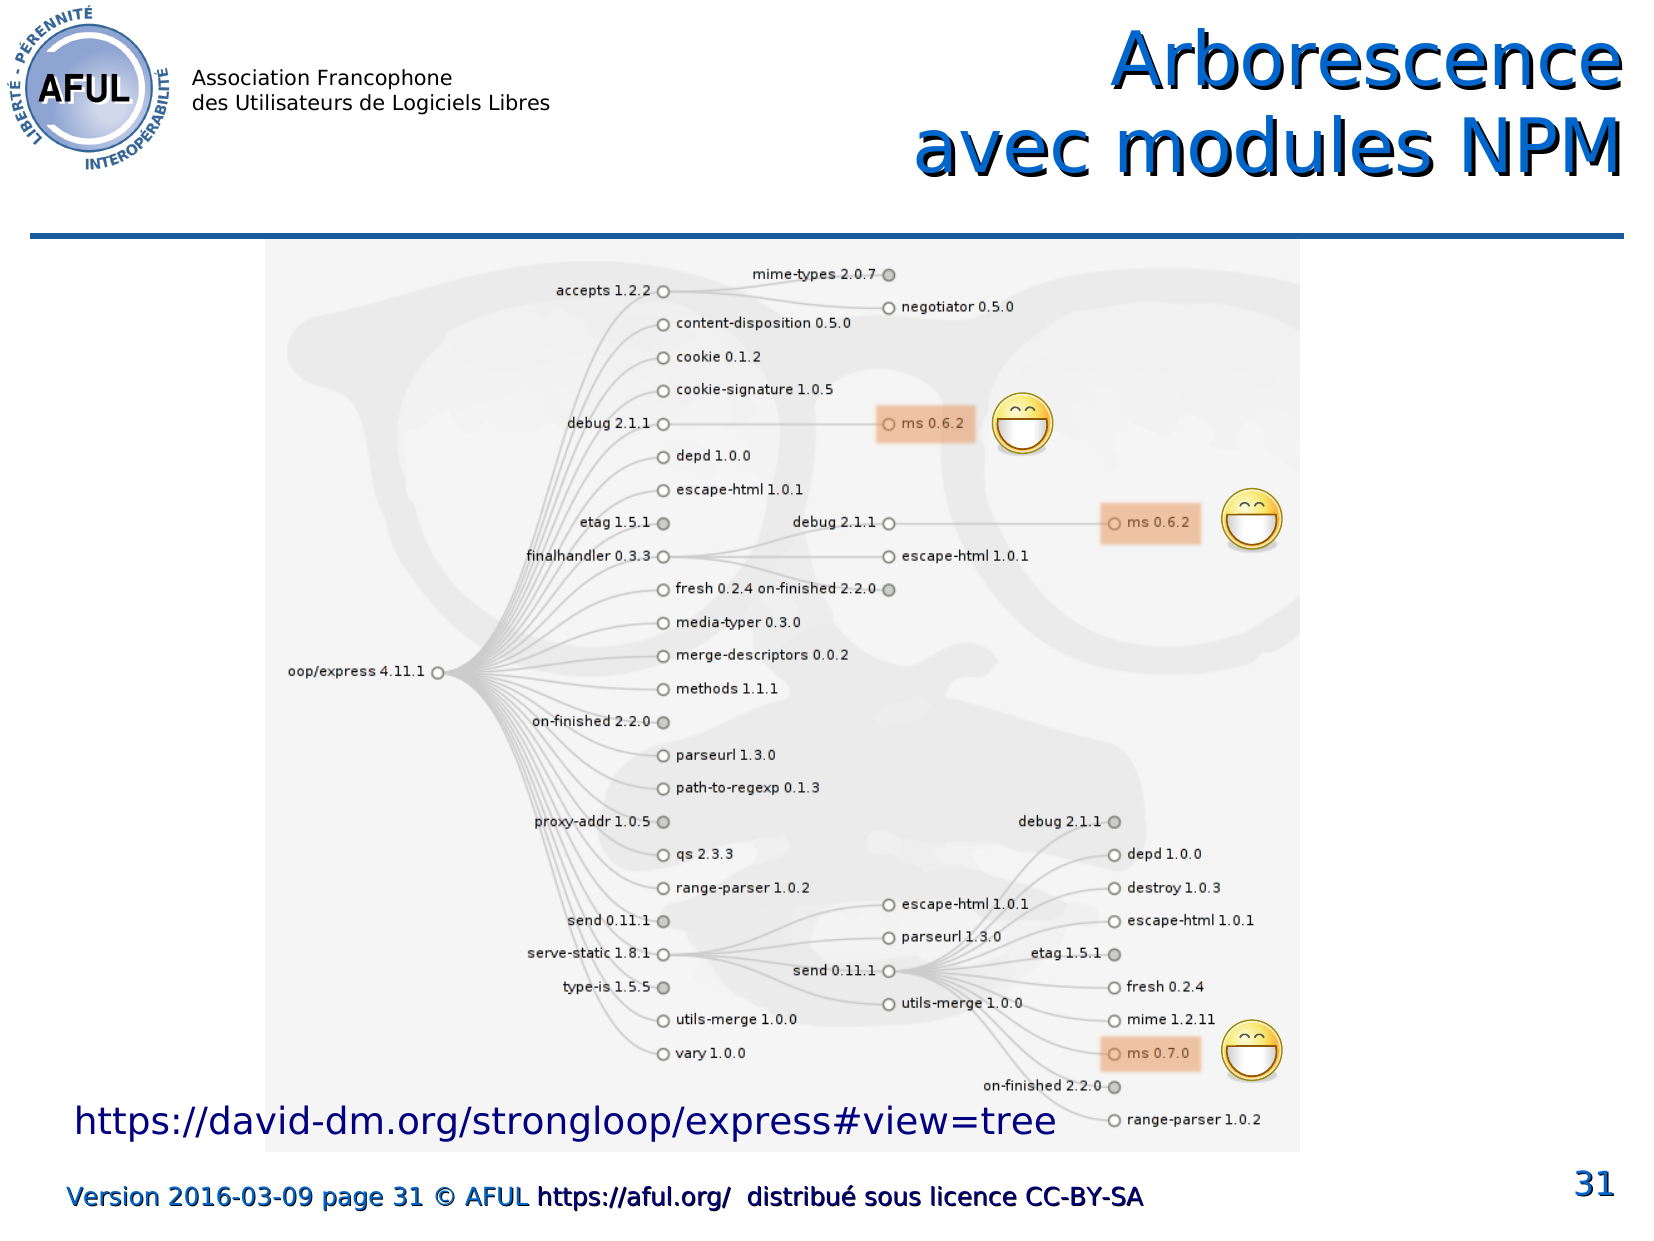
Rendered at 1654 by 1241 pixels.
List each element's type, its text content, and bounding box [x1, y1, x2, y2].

text_box https://david-dm.org/strongloop/express#view=tree [59, 1092, 1068, 1151]
picture [0, 0, 178, 178]
title Arborescence avec modules NPM [501, 0, 1625, 207]
picture [265, 239, 1300, 1152]
